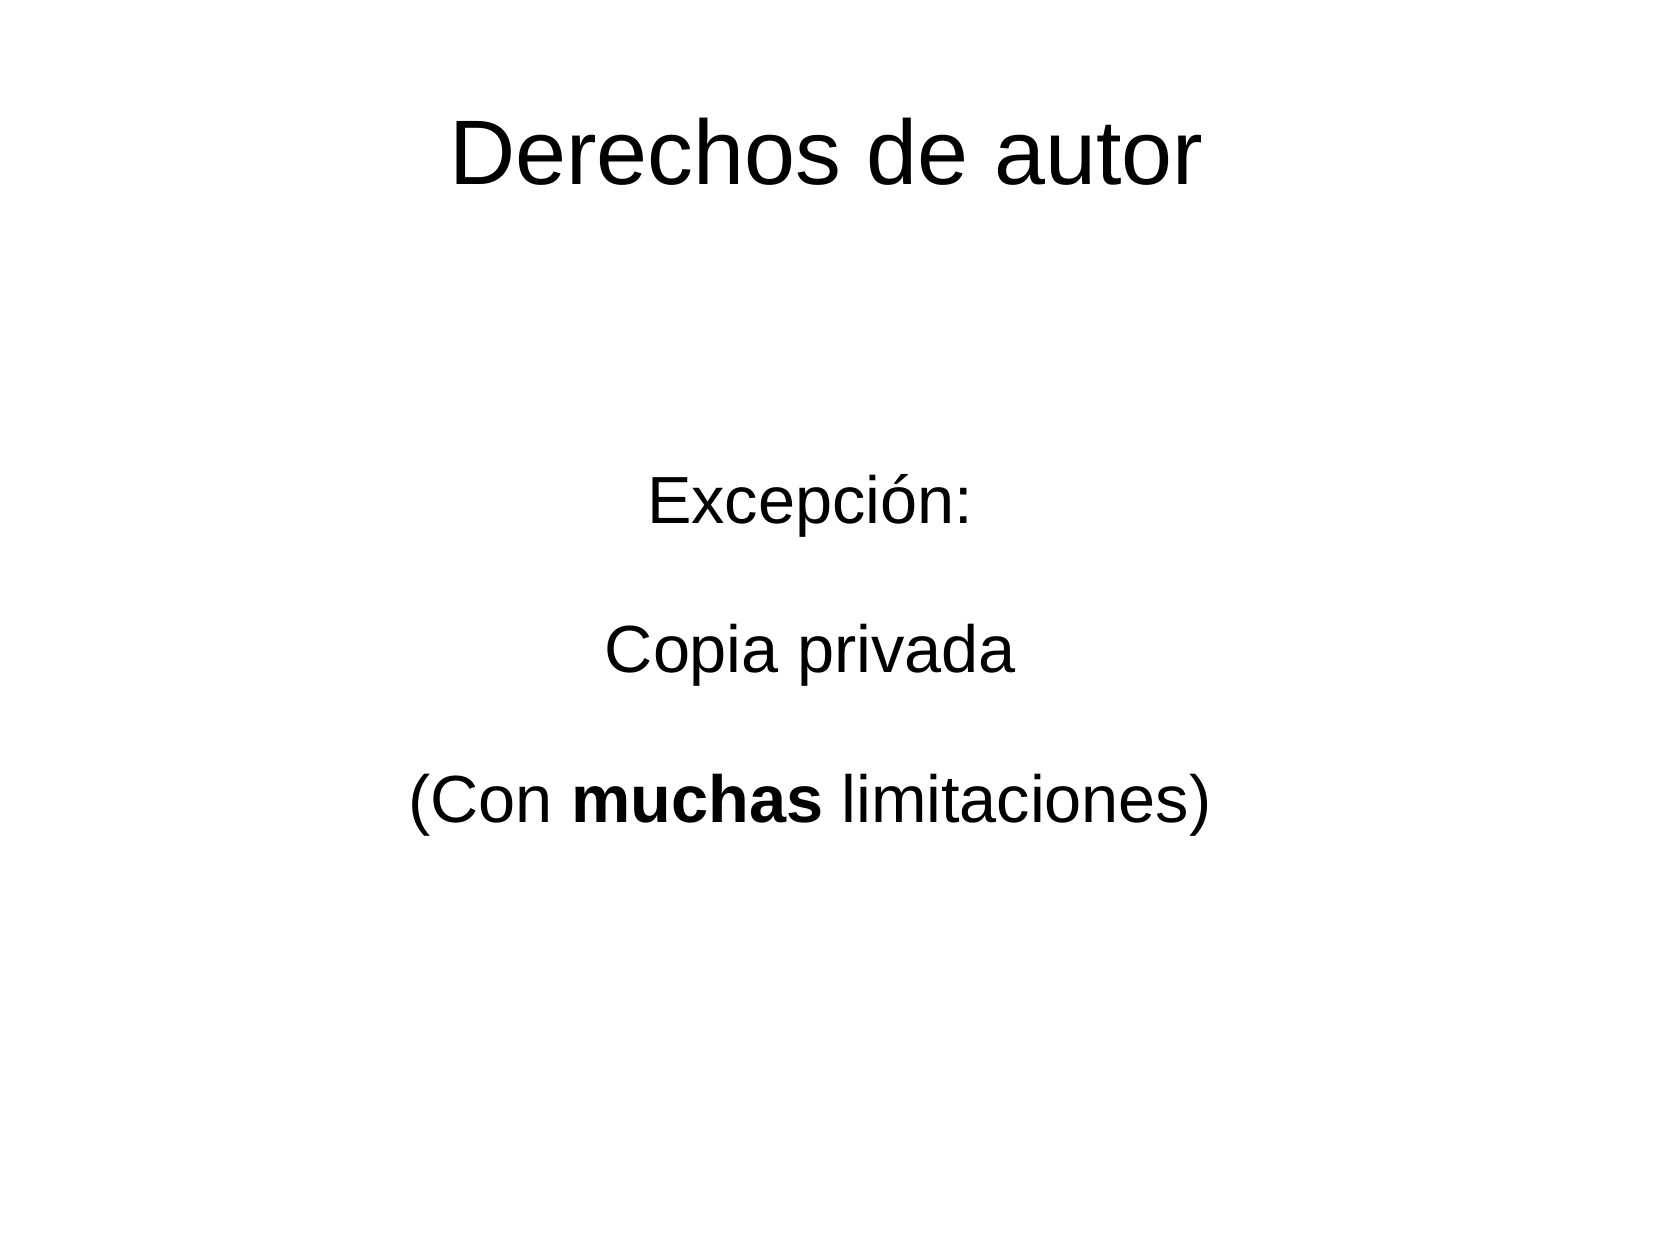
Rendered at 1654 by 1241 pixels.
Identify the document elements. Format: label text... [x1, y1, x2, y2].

title Derechos de autor [82, 49, 1571, 257]
subtitle Excepción: Copia privada (Con muchas limitaciones) [82, 290, 1538, 1010]
